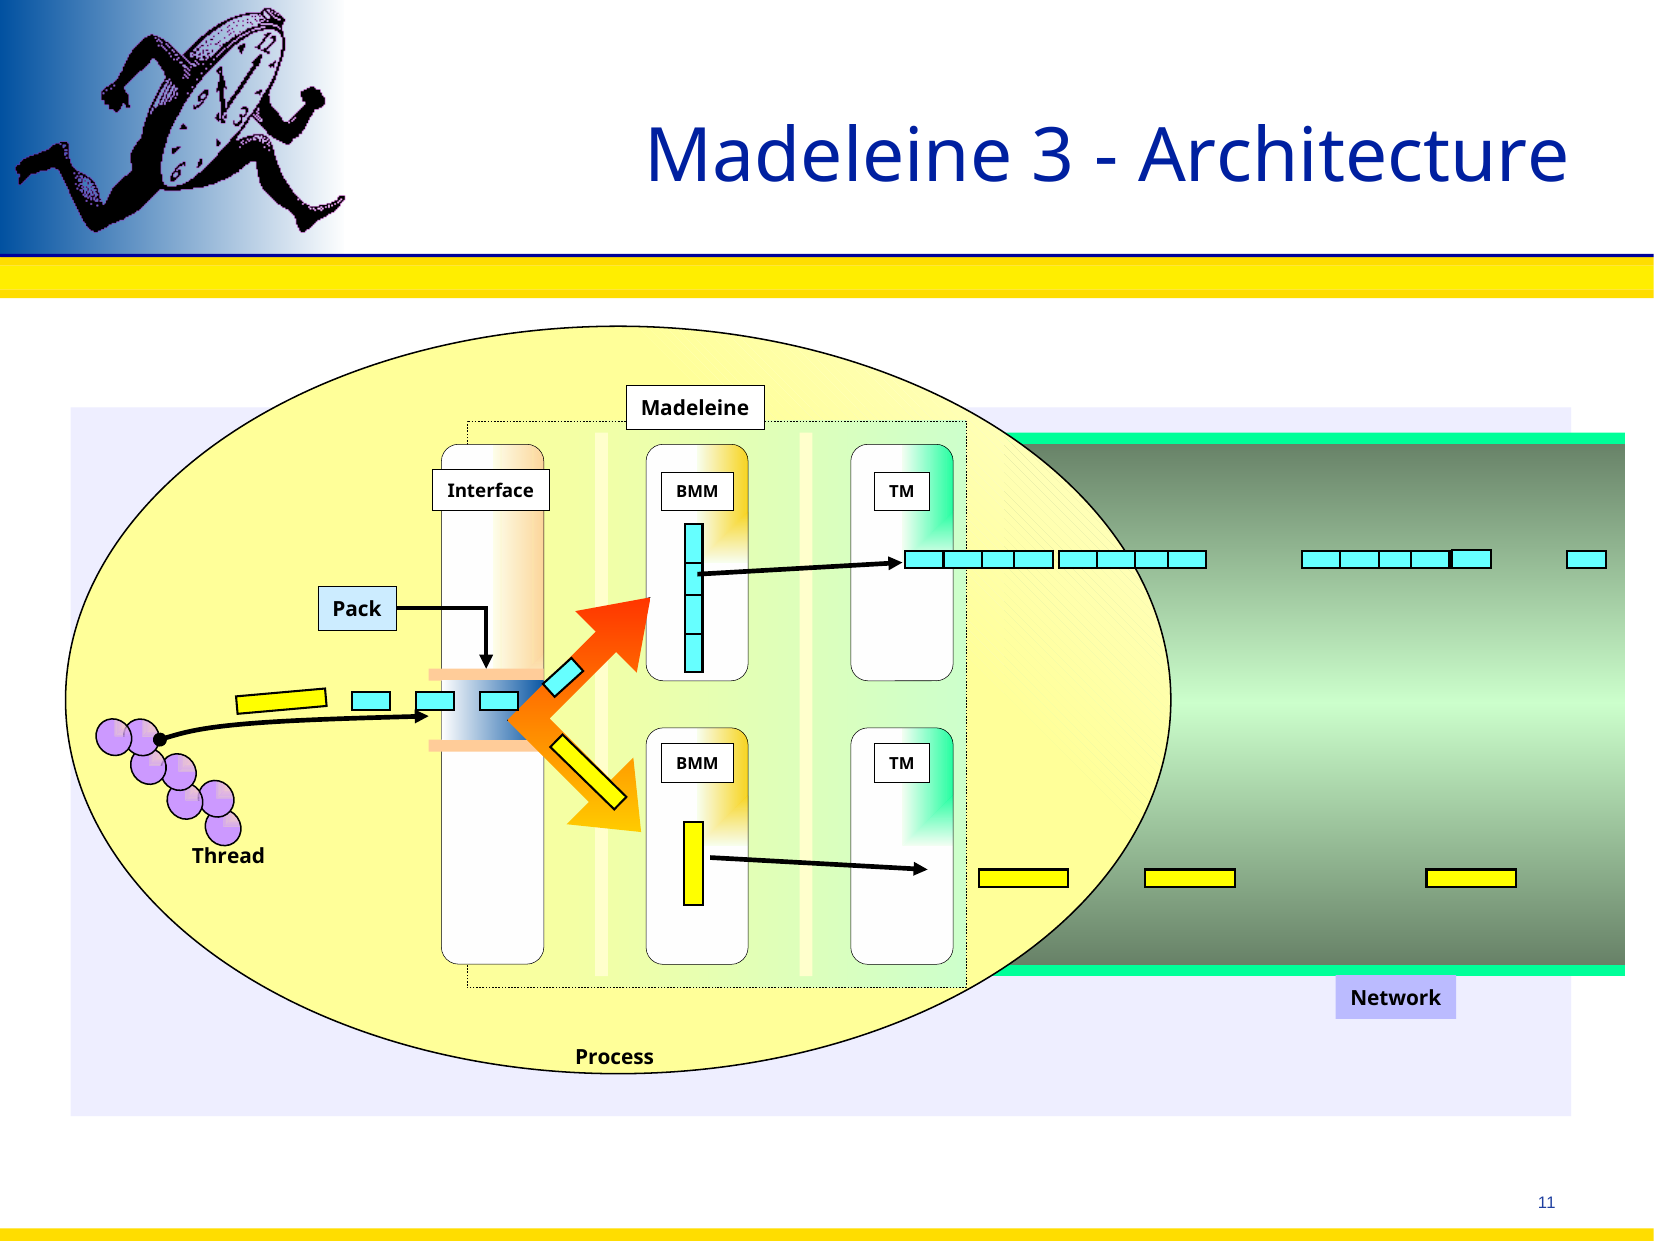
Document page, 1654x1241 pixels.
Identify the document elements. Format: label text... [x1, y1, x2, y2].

title Madeleine 3 - Architecture [372, 49, 1571, 257]
picture [14, 0, 353, 245]
text_box Network [1335, 975, 1457, 1019]
text_box Process [560, 1034, 669, 1079]
text_box [65, 326, 1625, 1117]
text_box TM [874, 471, 930, 511]
text_box Thread [177, 834, 280, 878]
text_box Pack [317, 586, 397, 630]
text_box Interface [432, 469, 549, 511]
text_box BMM [661, 743, 734, 782]
text_box Madeleine [626, 385, 764, 430]
text_box TM [874, 743, 930, 782]
text_box BMM [661, 471, 734, 511]
